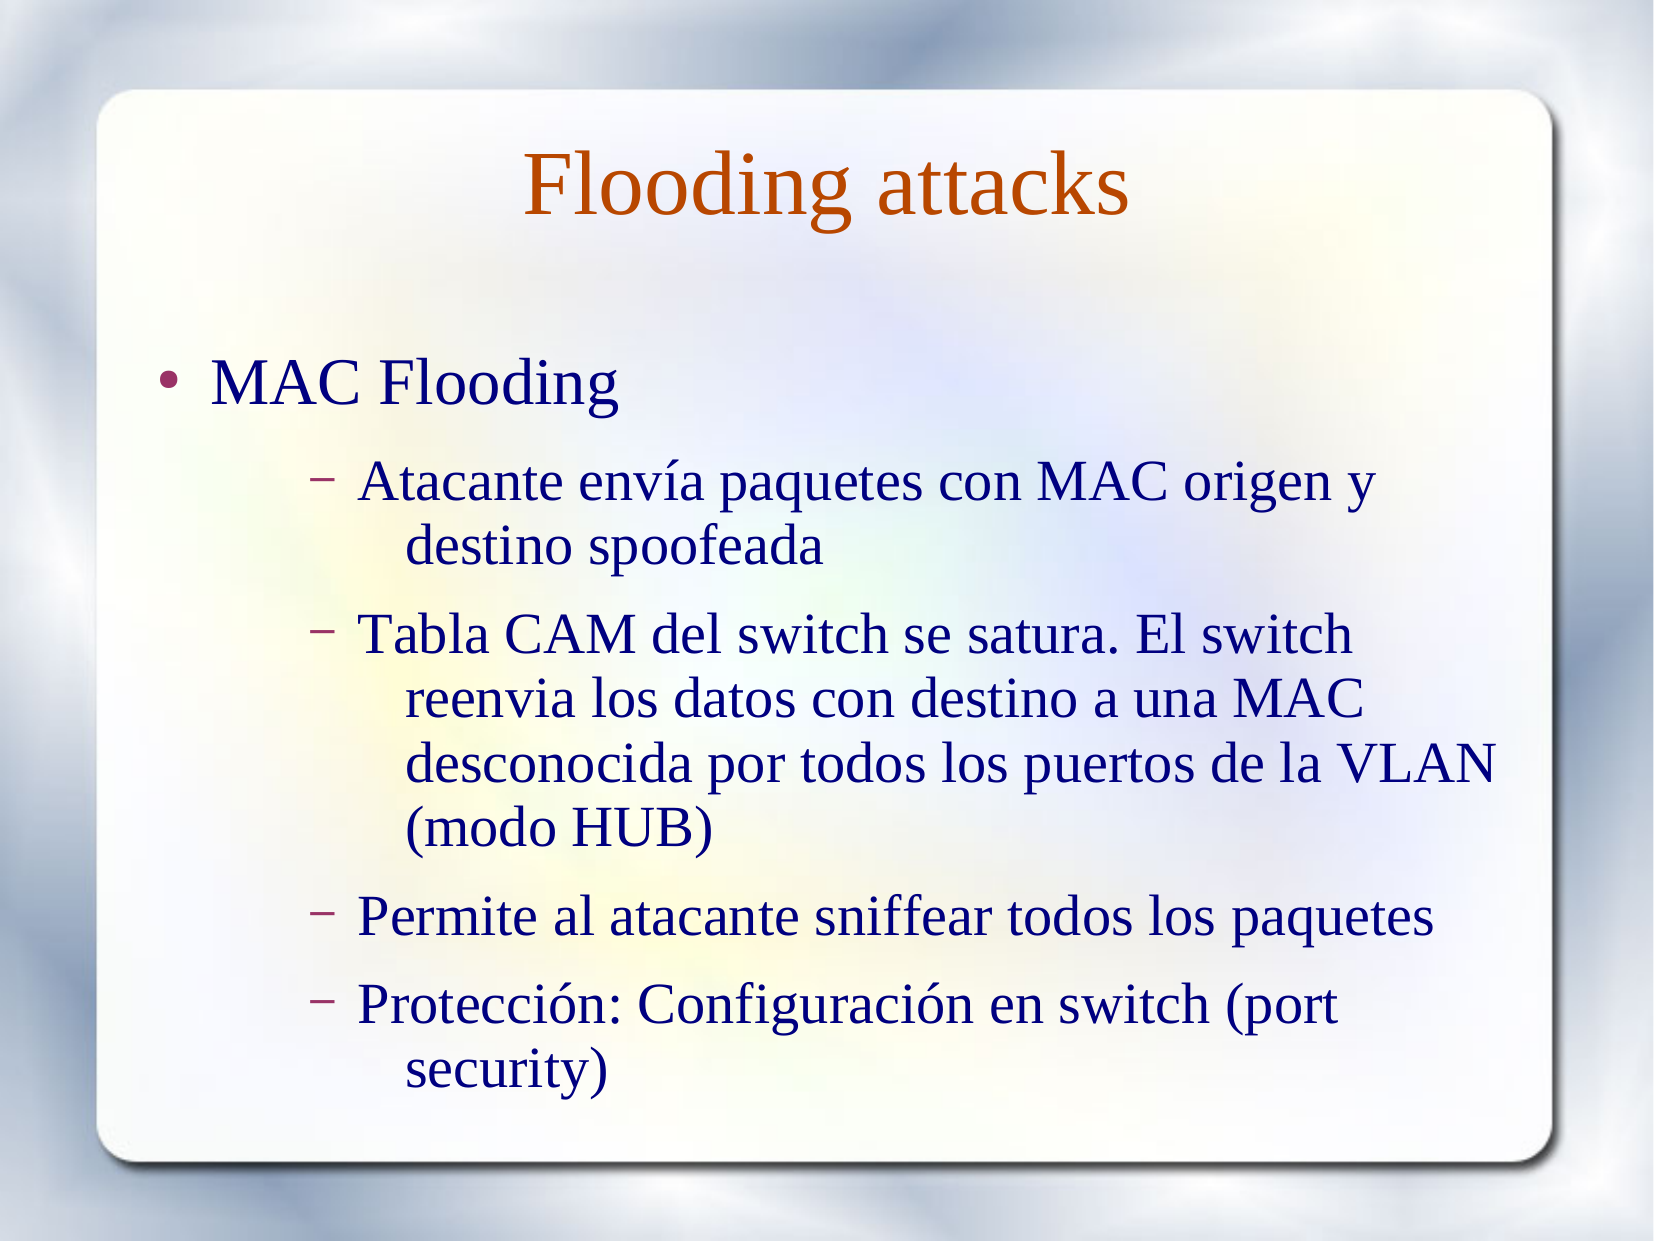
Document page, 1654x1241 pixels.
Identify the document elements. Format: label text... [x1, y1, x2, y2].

list MAC Flooding Atacante envía paquetes con MAC origen y destino spoofeada Tabla CAM del switch se satura. El switch reenvia los datos con destino a una MAC desconocida por todos los puertos de la VLAN (modo HUB) Permite al atacante sniffear todos los paquetes Protección: Configuración en switch (port security) [121, 344, 1534, 1149]
picture [0, 0, 1654, 1241]
title Flooding attacks [121, 132, 1534, 235]
